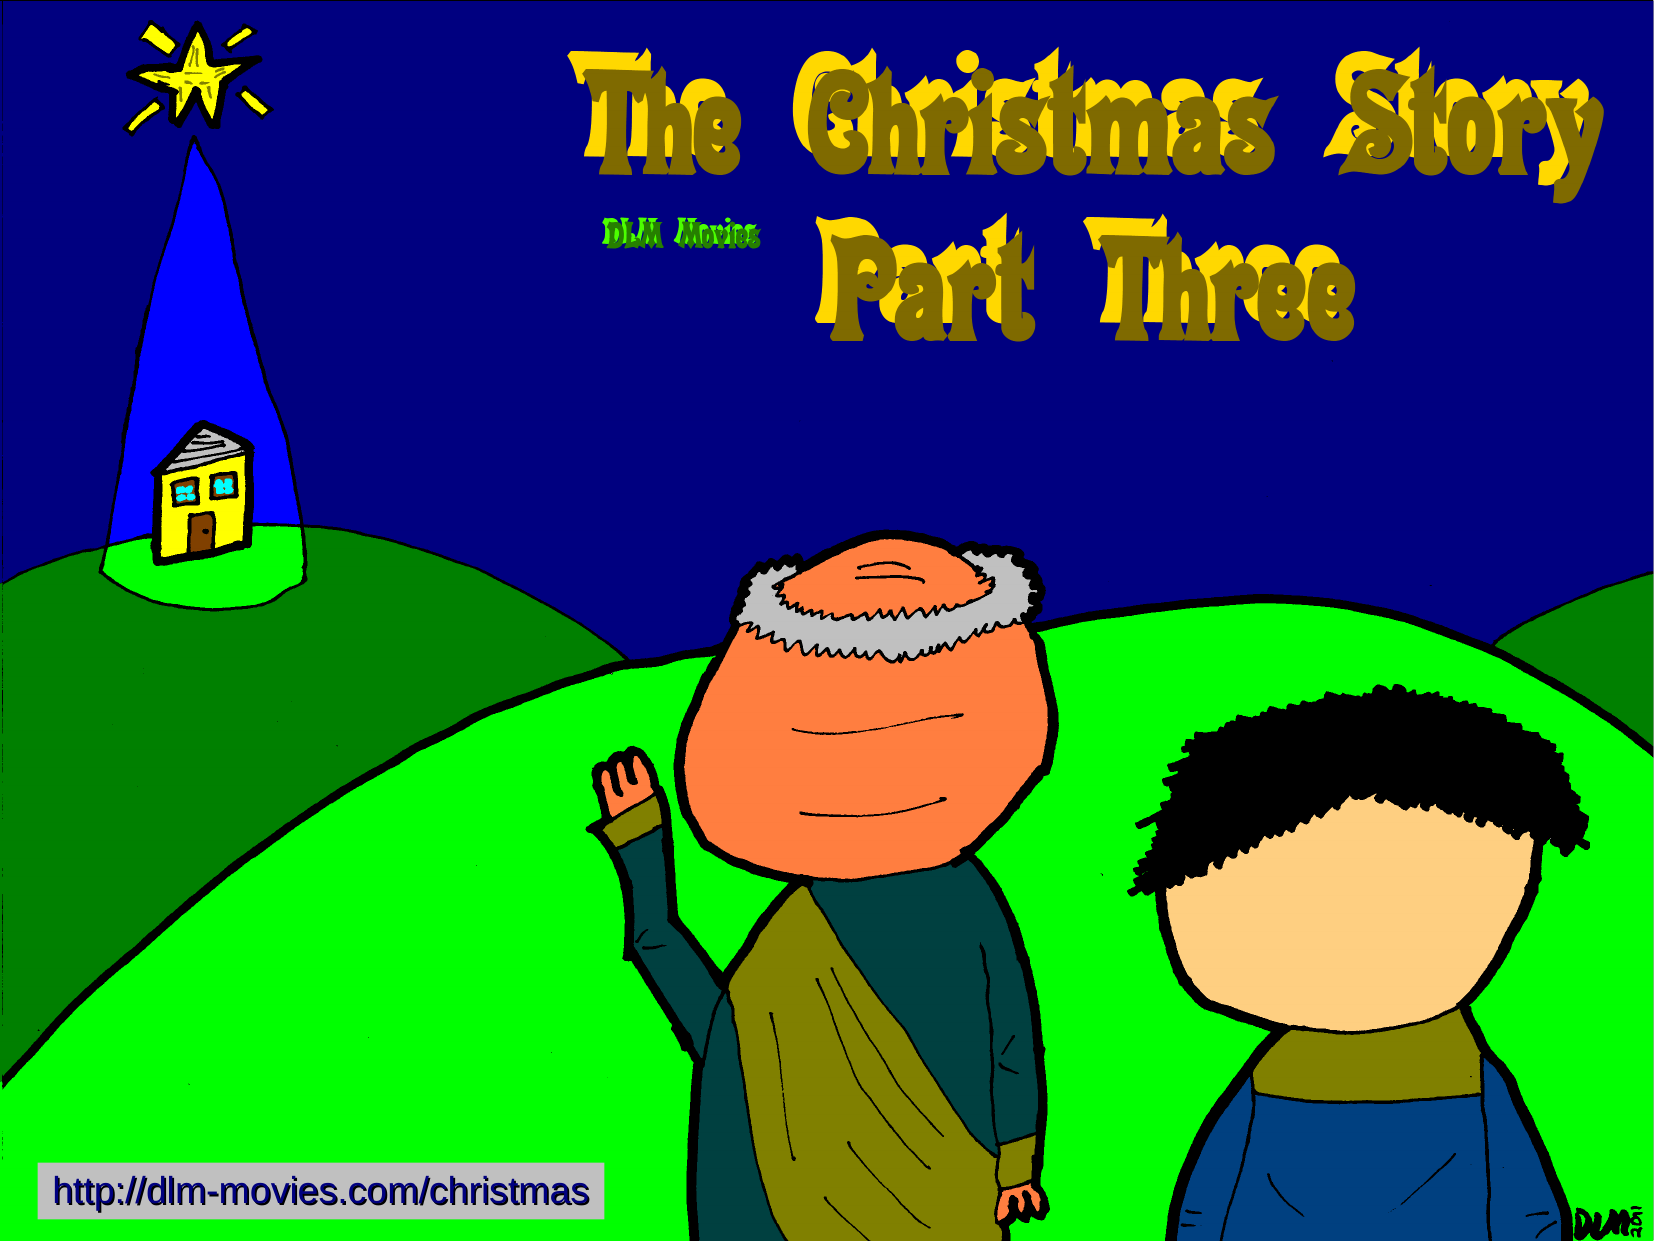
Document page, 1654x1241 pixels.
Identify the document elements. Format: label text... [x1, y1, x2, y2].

picture [0, 1, 1654, 1241]
text_box http://dlm-movies.com/christmas [37, 1162, 605, 1220]
